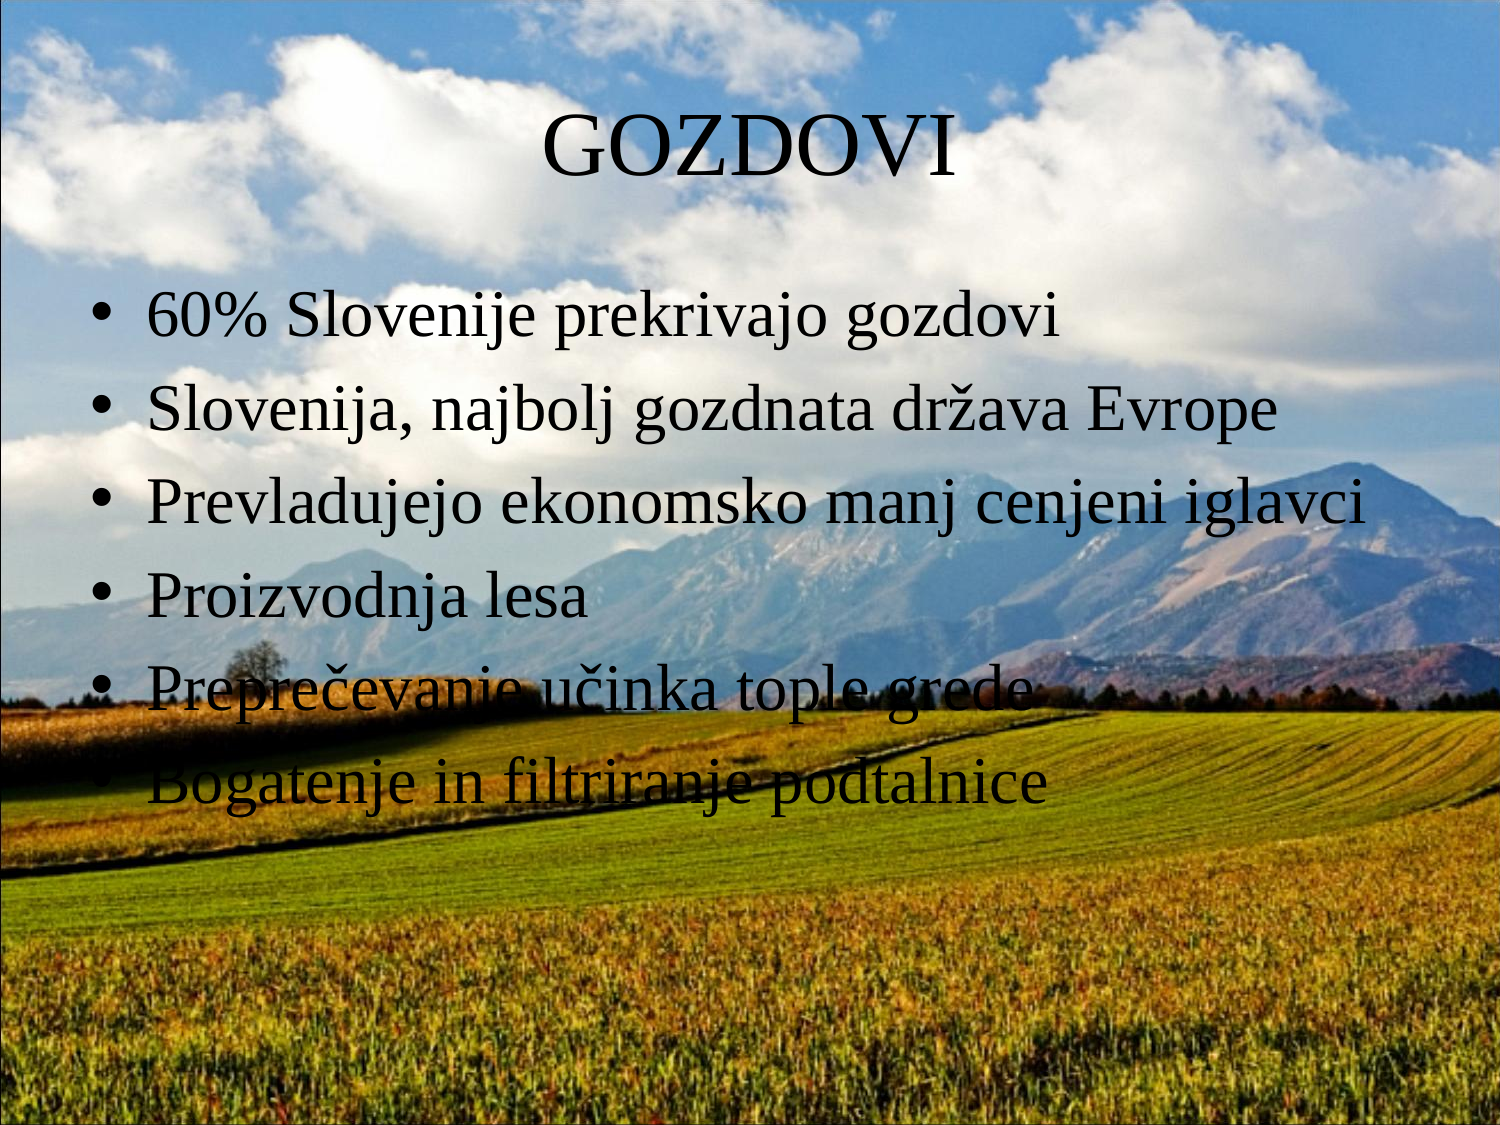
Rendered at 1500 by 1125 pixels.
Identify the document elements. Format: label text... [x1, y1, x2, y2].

title GOZDOVI [75, 45, 1425, 233]
picture [0, 0, 1500, 1125]
list 60% Slovenije prekrivajo gozdovi Slovenija, najbolj gozdnata država Evrope Prevladujejo ekonomsko manj cenjeni iglavci Proizvodnja lesa Preprečevanje učinka tople grede Bogatenje in filtriranje podtalnice [75, 262, 1425, 1005]
